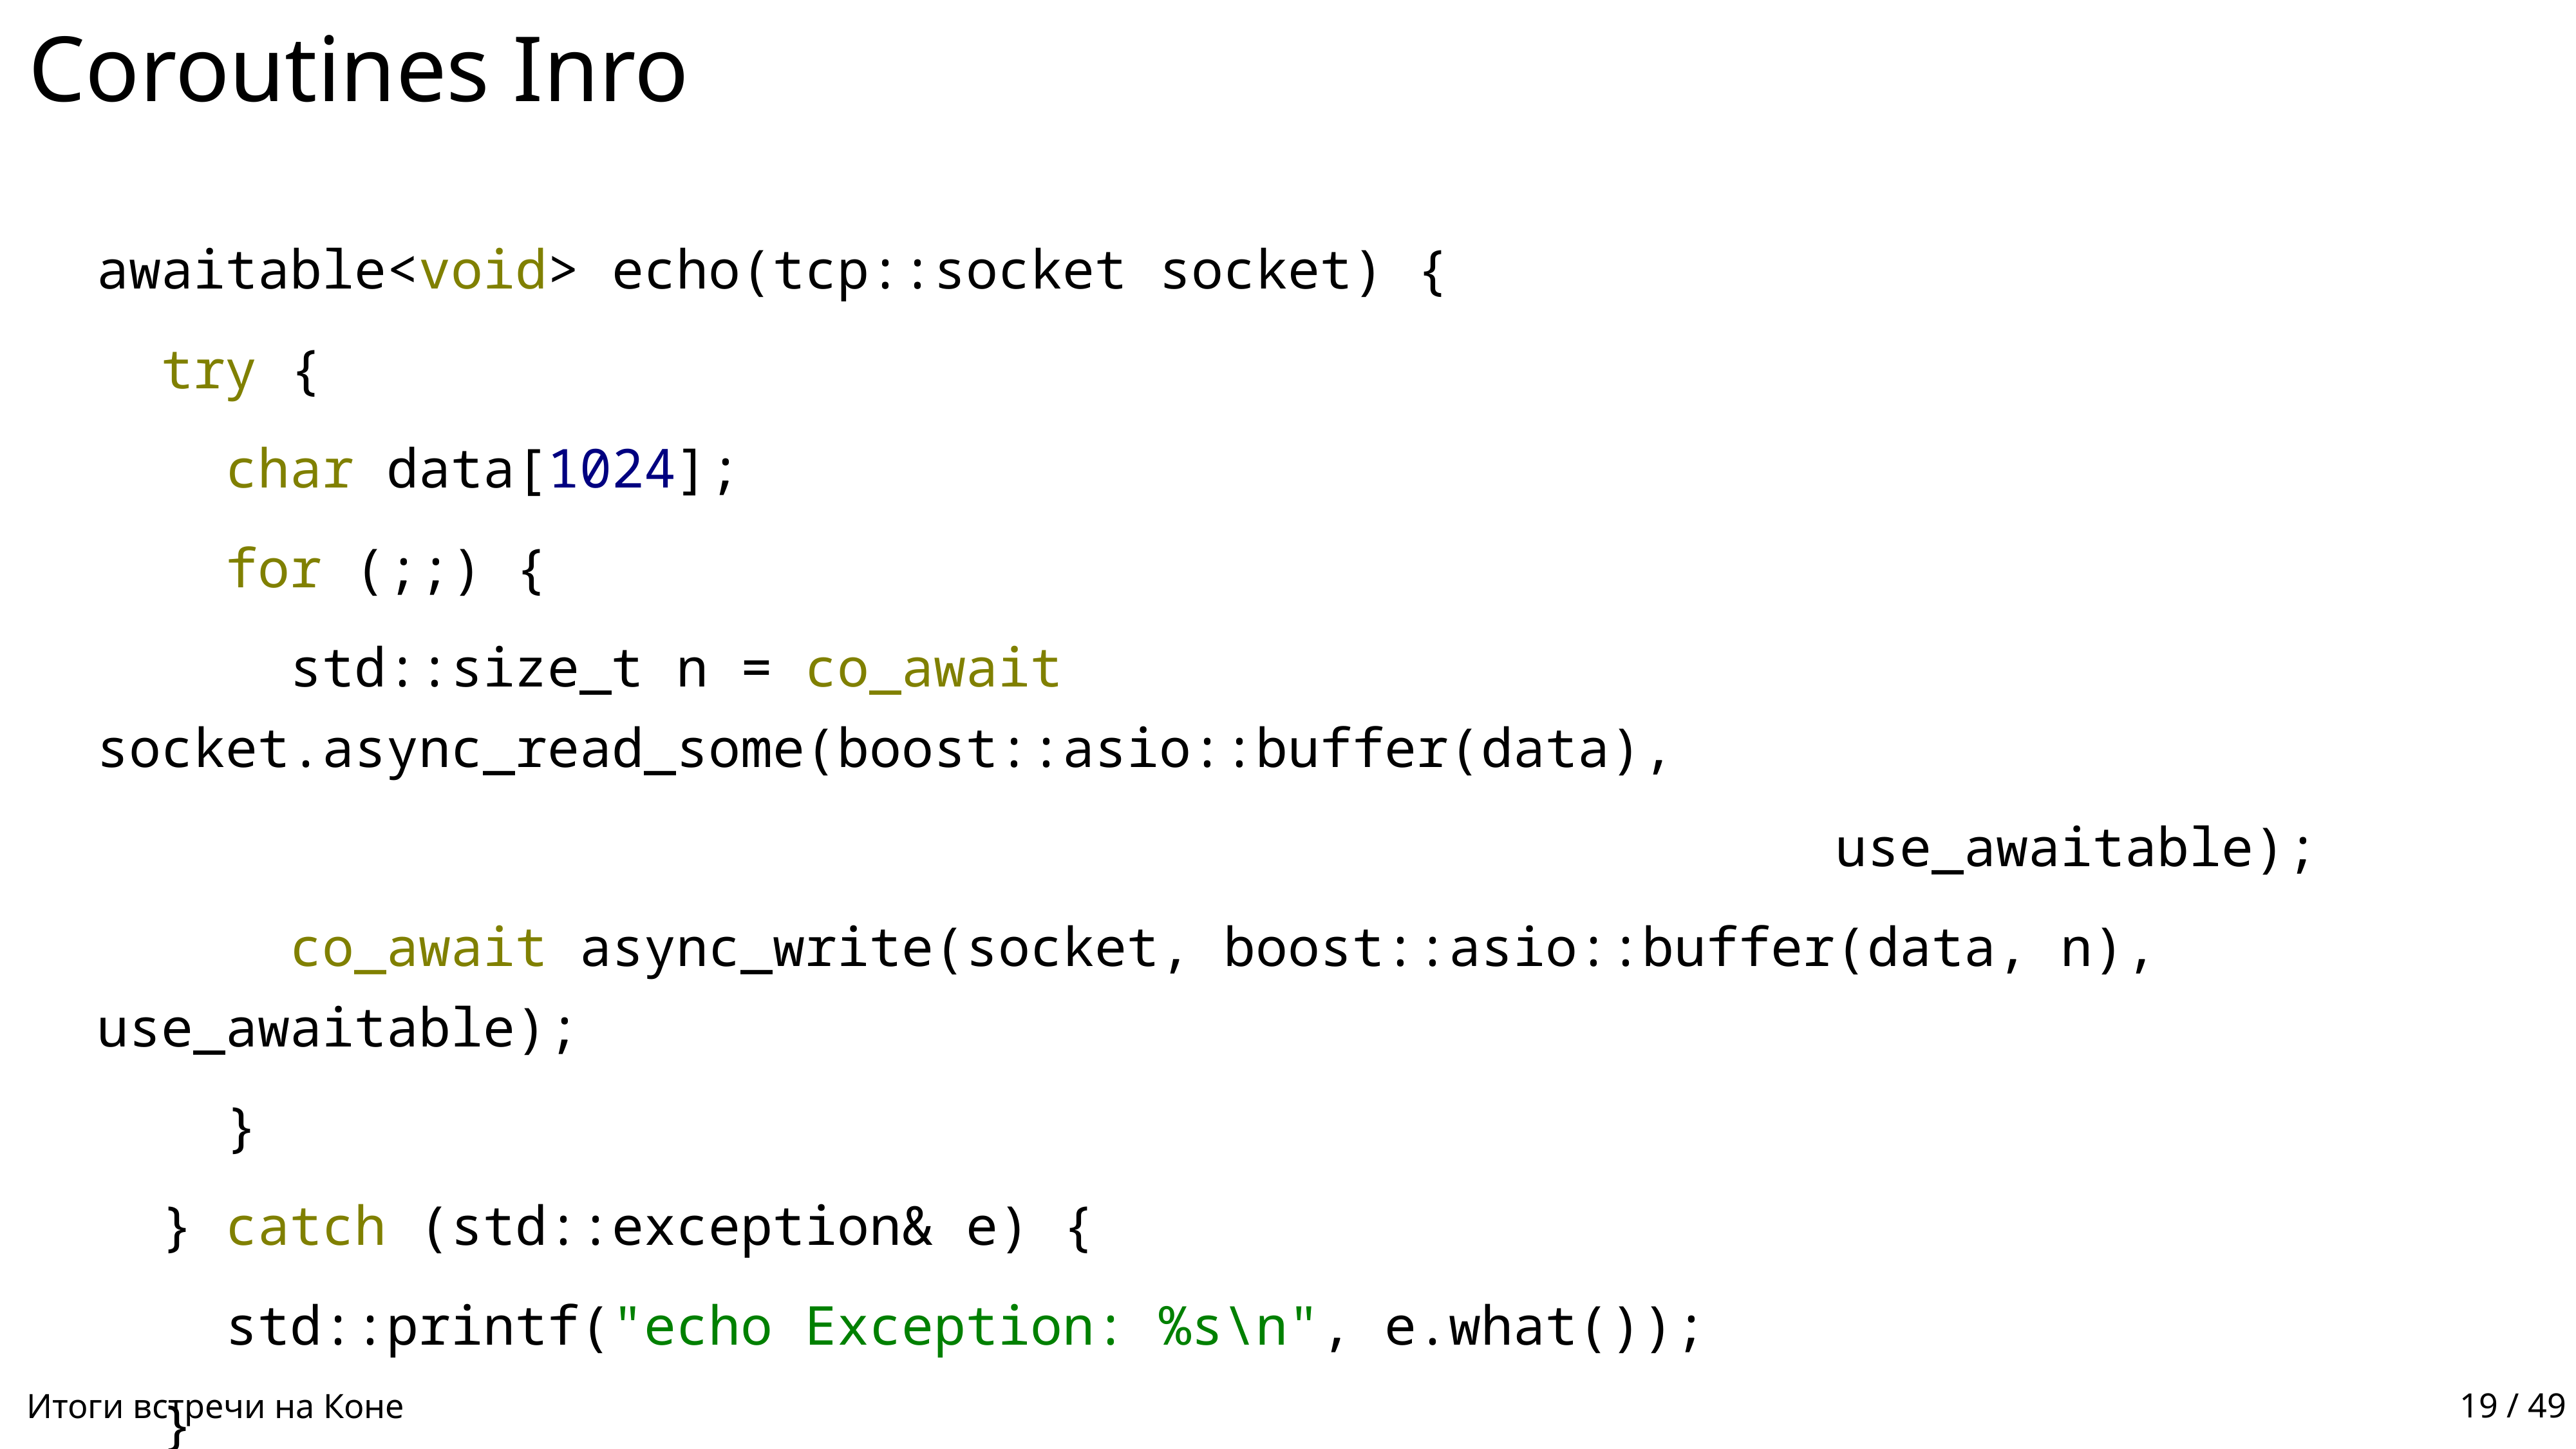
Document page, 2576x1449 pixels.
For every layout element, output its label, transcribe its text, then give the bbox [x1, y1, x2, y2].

list Итоги встречи на Коне [17, 1376, 1114, 1431]
title Coroutines Inro [19, 19, 2550, 155]
list awaitable<void> echo(tcp::socket socket) { try { char data[1024]; for (;;) { std::size_t n = co_await socket.async_read_some(boost::asio::buffer(data), use_awaitable); co_await async_write(socket, boost::asio::buffer(data, n), use_awaitable); } } catch (std::exception& e) { std::printf("echo Exception: %s\n", e.what()); } } [87, 214, 2550, 1382]
list <number> / 49 [1479, 1376, 2576, 1431]
